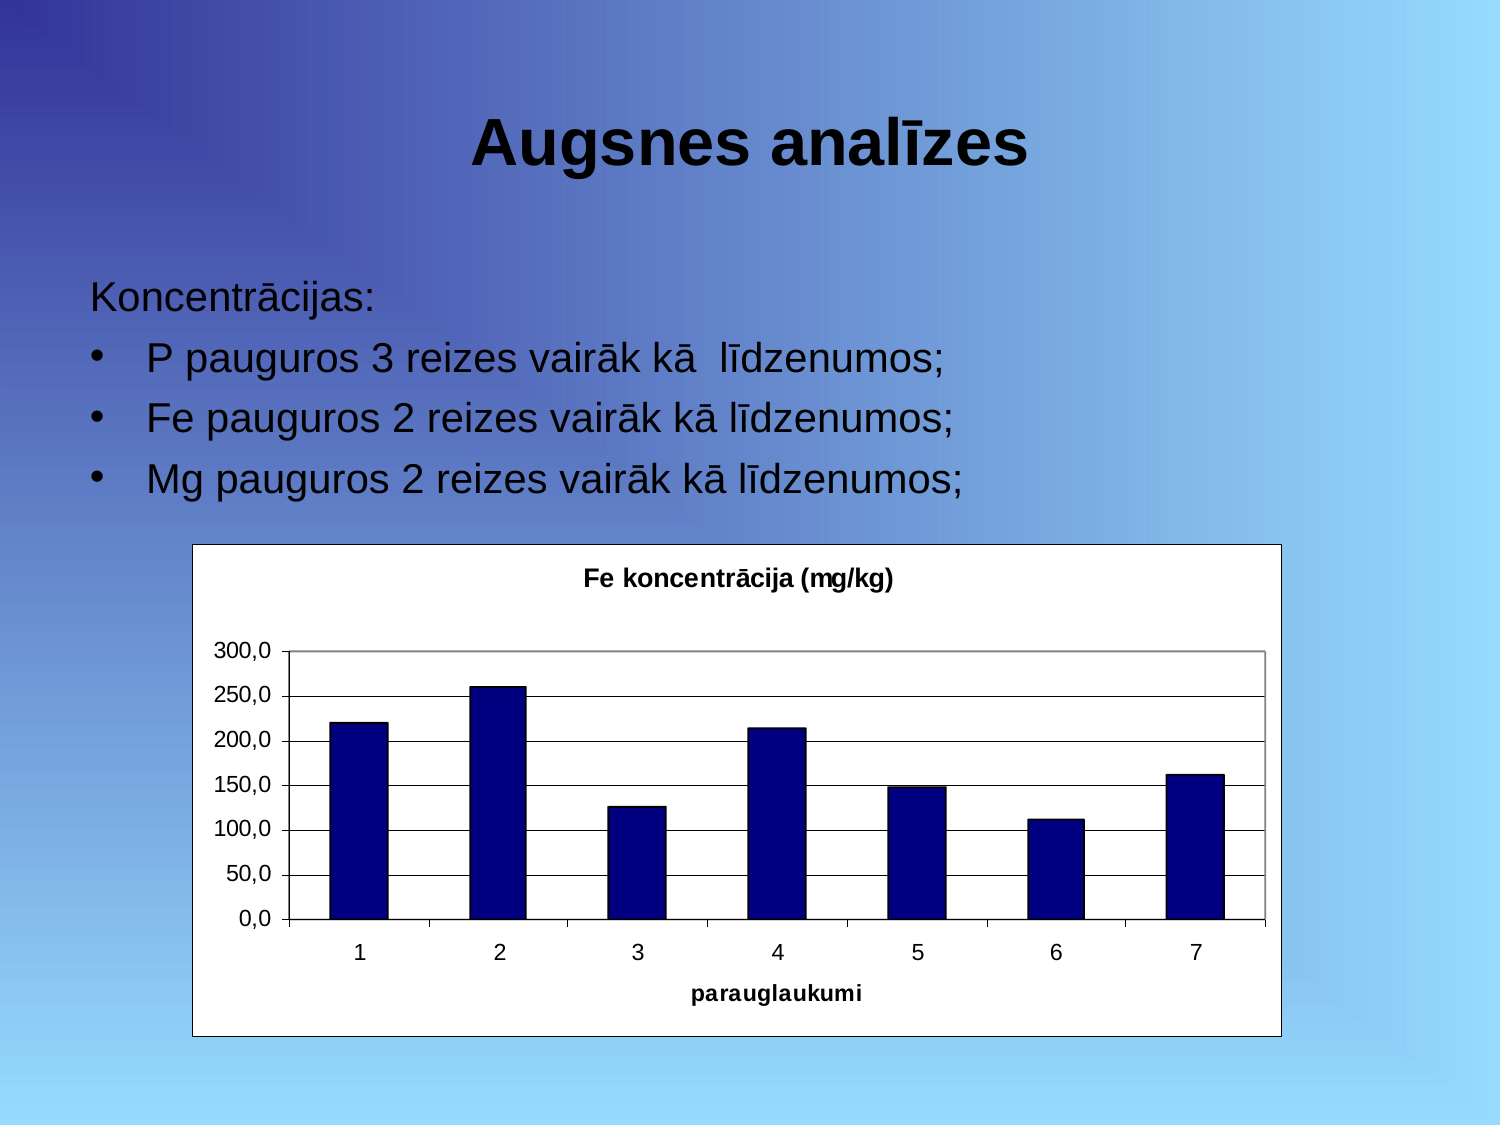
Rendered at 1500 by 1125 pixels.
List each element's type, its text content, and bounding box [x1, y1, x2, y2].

picture [0, 0, 1500, 1125]
title Augsnes analīzes [75, 45, 1426, 233]
list Koncentrācijas: P pauguros 3 reizes vairāk kā līdzenumos; Fe pauguros 2 reizes vairāk kā līdzenumos; Mg pauguros 2 reizes vairāk kā līdzenumos; [75, 262, 1426, 622]
